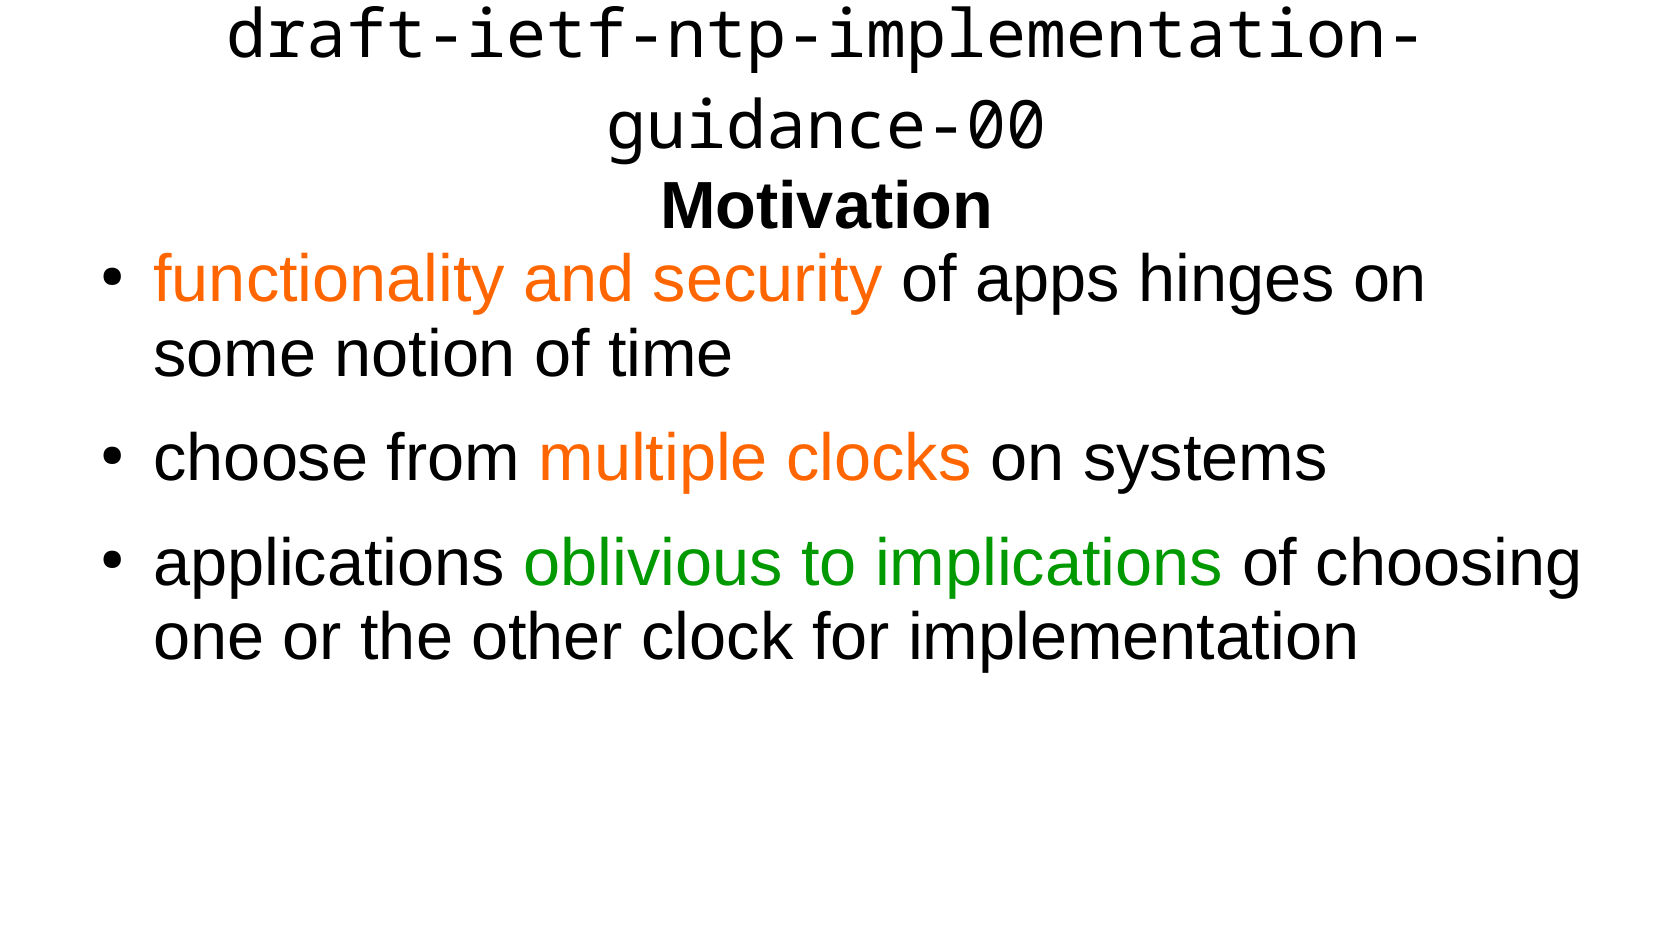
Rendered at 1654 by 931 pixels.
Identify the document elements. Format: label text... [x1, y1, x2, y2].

list functionality and security of apps hinges on some notion of time choose from multiple clocks on systems applications oblivious to implications of choosing one or the other clock for implementation [82, 241, 1607, 781]
title draft-ietf-ntp-implementation-guidance-00 Motivation [82, 37, 1571, 193]
